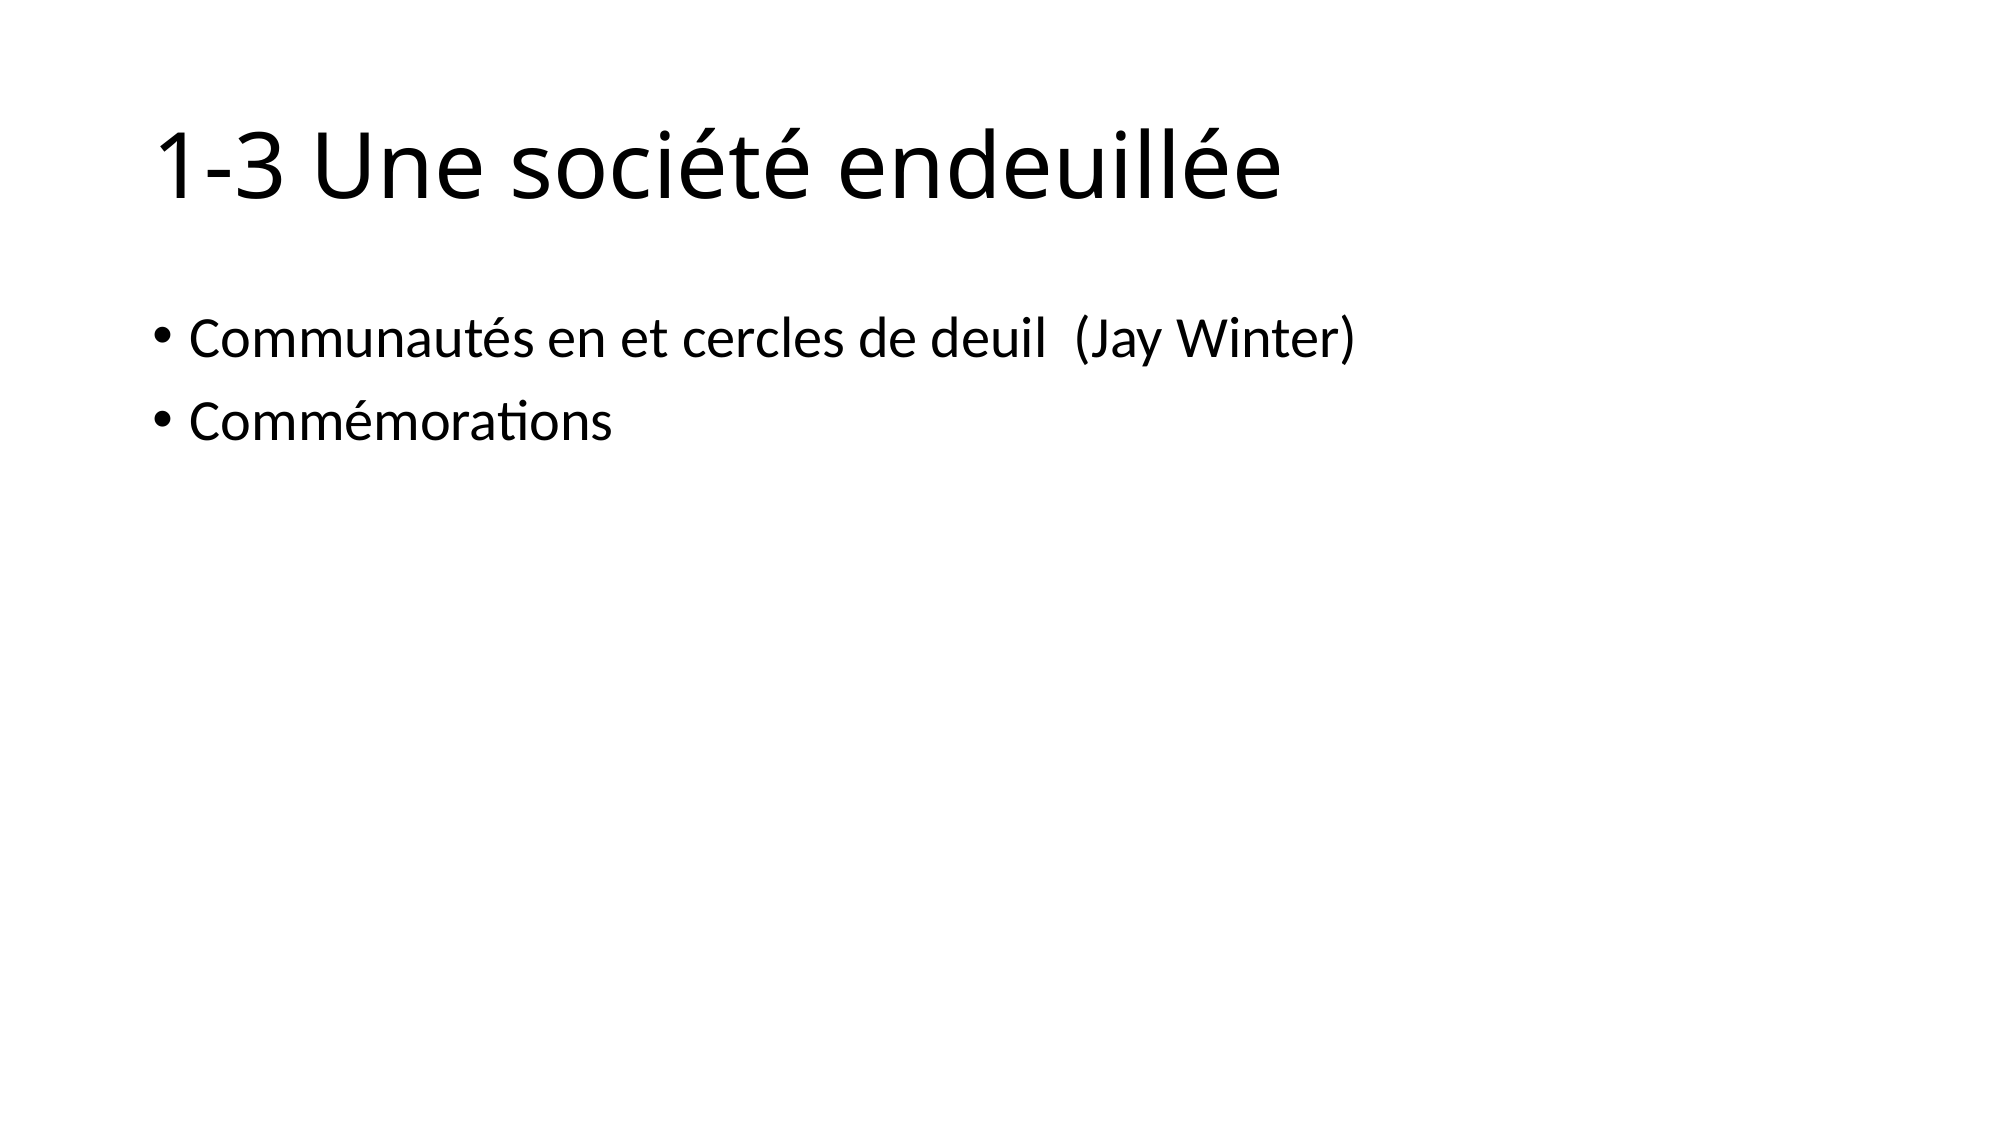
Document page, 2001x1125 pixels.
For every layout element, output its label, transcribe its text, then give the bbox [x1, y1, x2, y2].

list Communautés en et cercles de deuil (Jay Winter) Commémorations [137, 299, 1863, 1014]
title 1-3 Une société endeuillée [137, 59, 1863, 278]
